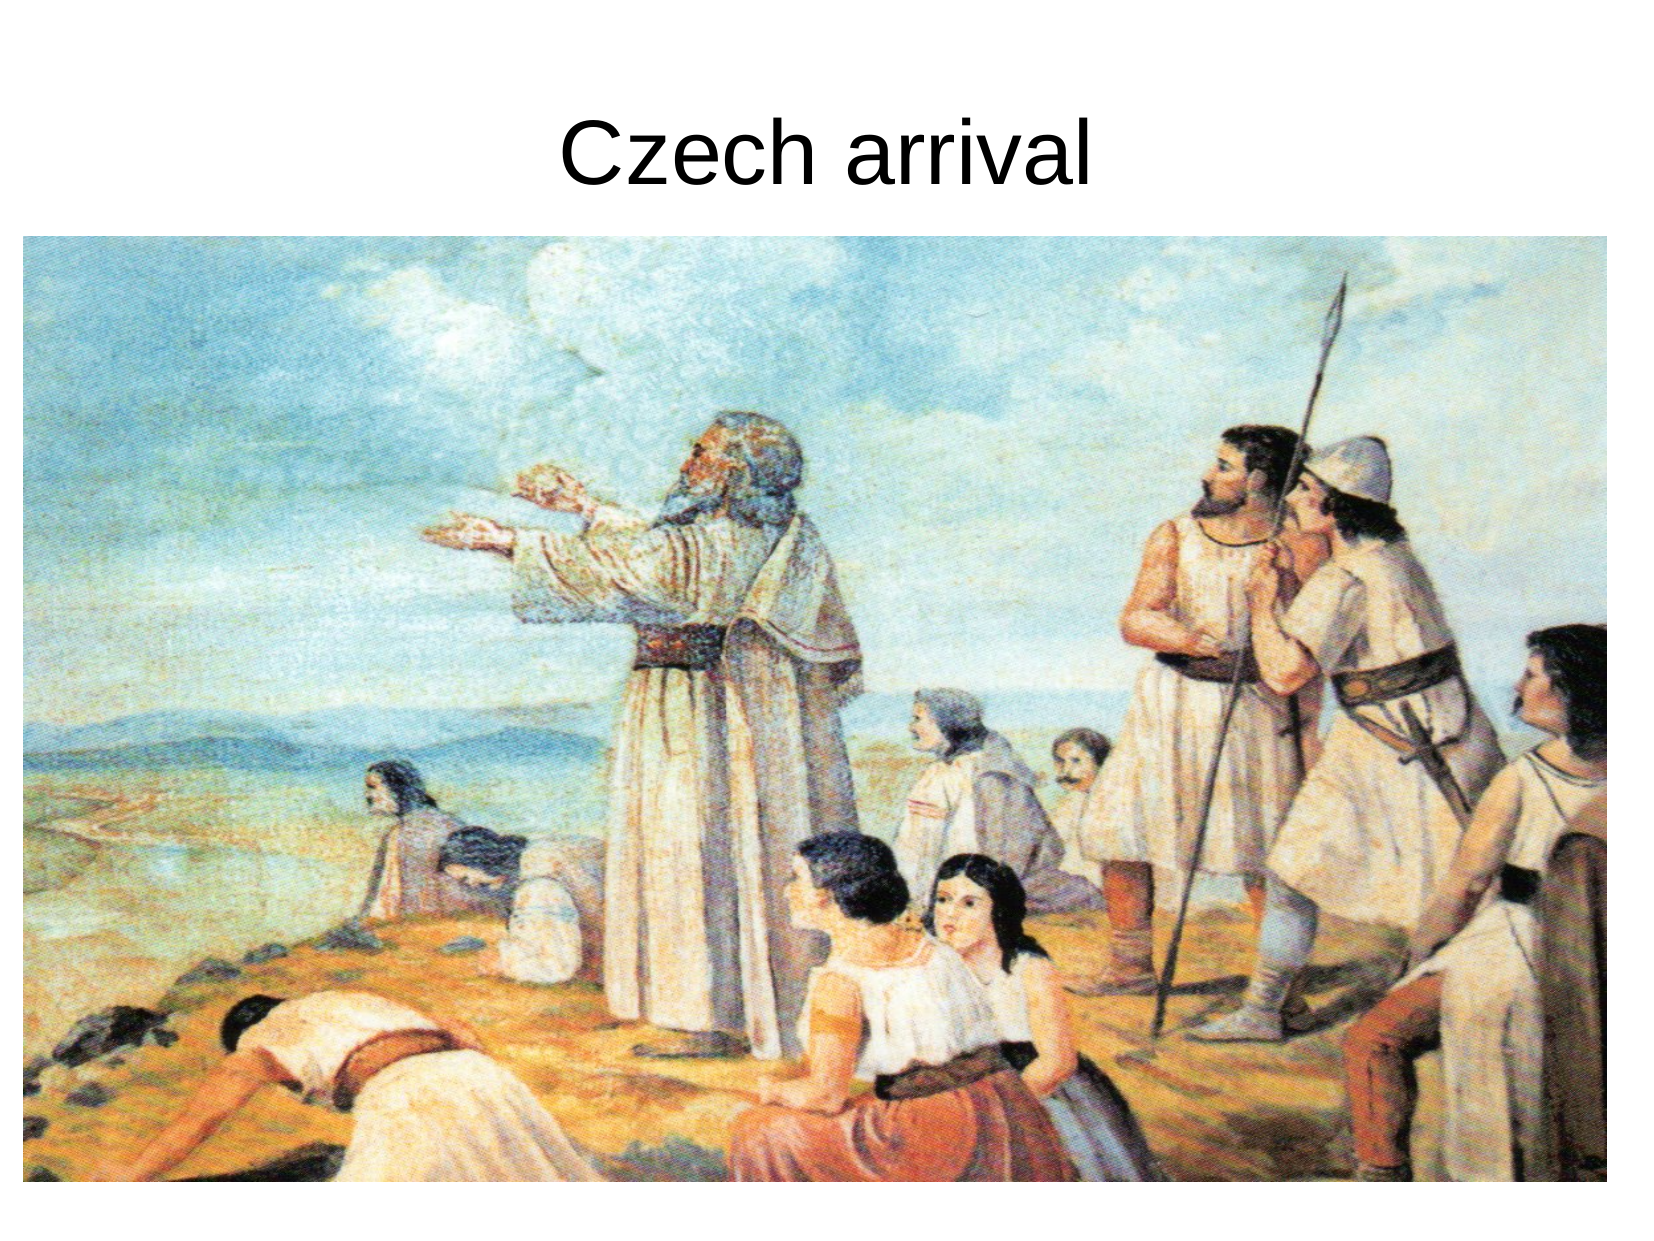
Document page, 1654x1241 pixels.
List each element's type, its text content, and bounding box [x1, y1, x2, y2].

title Czech arrival [82, 49, 1571, 236]
picture [23, 236, 1607, 1182]
